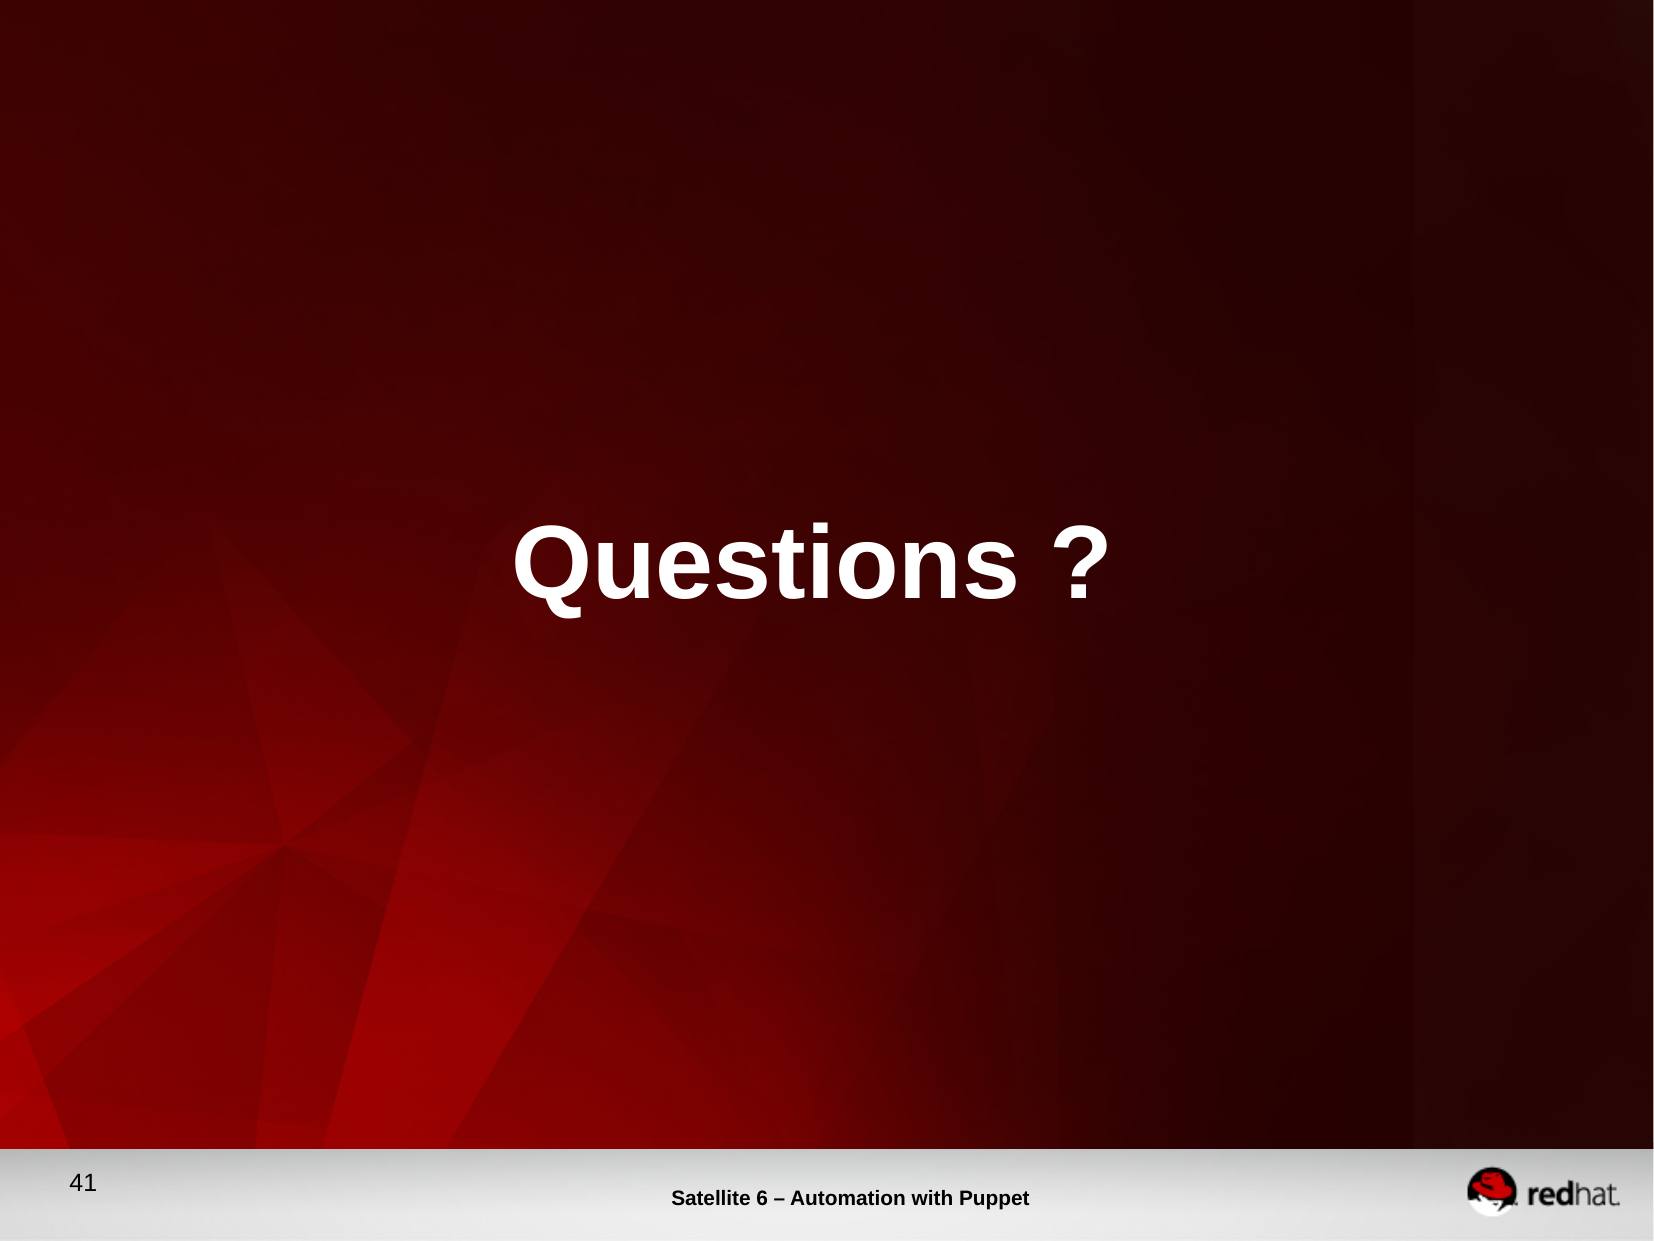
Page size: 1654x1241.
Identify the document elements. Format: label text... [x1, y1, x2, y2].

title Questions ? [82, 262, 1571, 862]
picture [0, 0, 1654, 1241]
